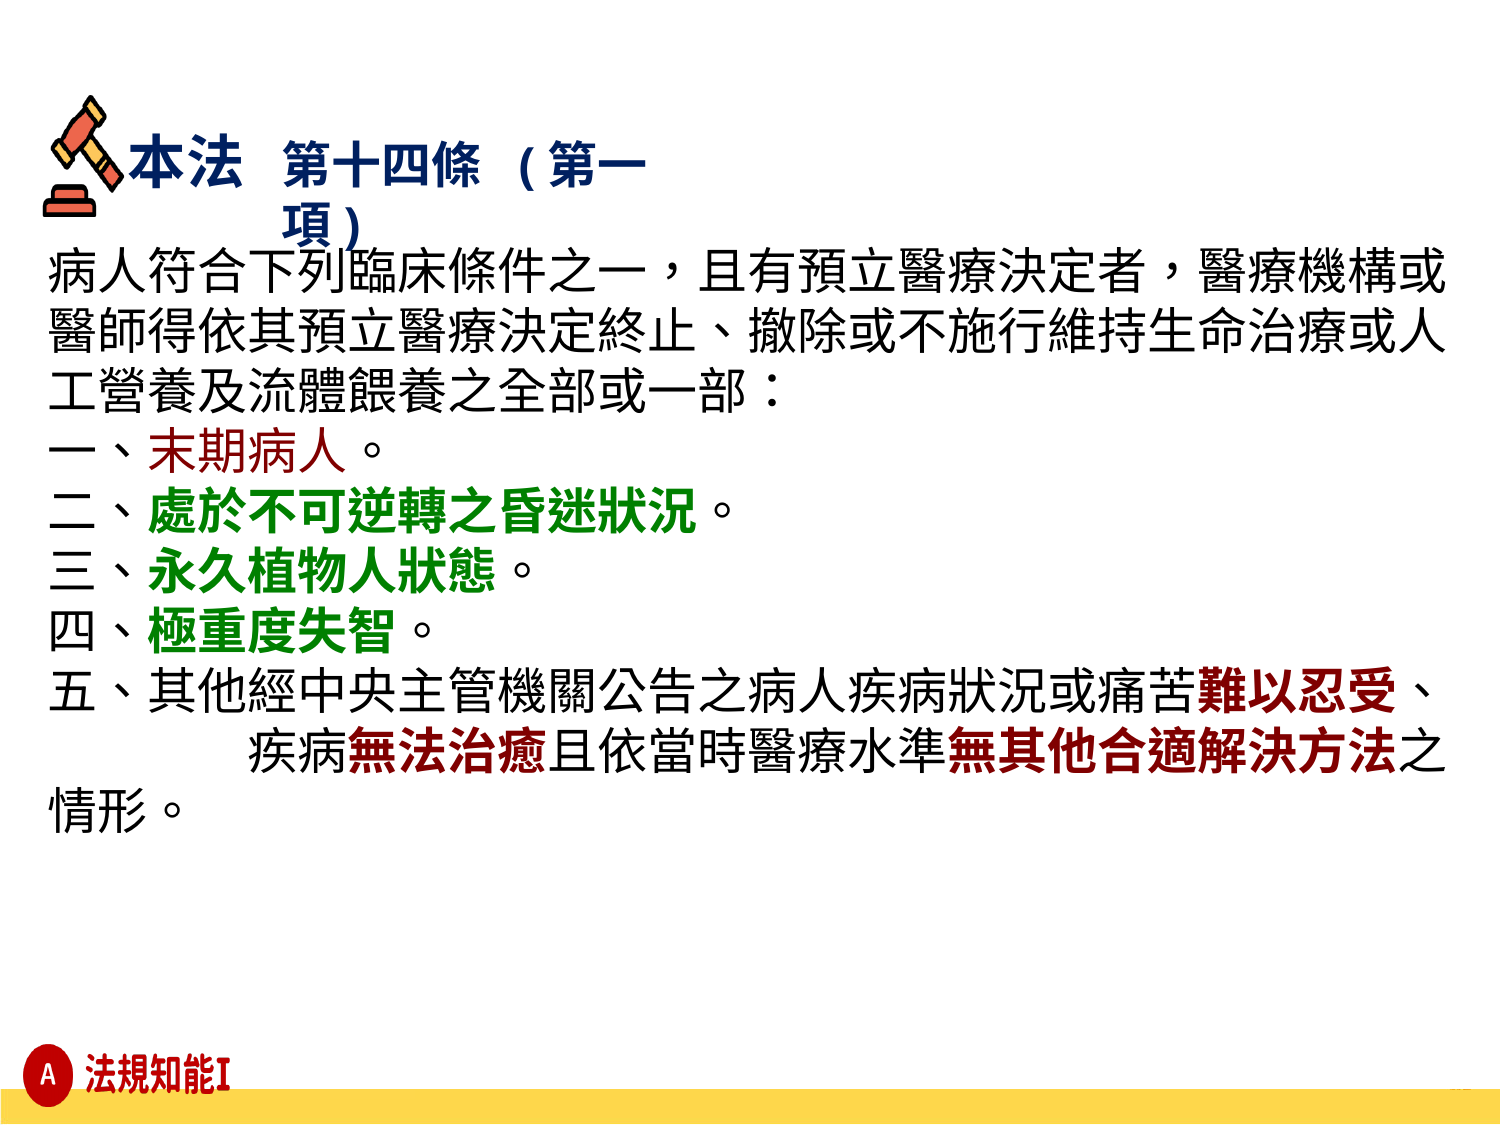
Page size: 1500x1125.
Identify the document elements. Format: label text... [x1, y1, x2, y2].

text_box 病人符合下列臨床條件之一，且有預立醫療決定者，醫療機構或醫師得依其預立醫療決定終止、撤除或不施行維持生命治療或人工營養及流體餵養之全部或一部： 一、末期病人。 二、處於不可逆轉之昏迷狀況。 三、永久植物人狀態。 四、極重度失智。 五、其他經中央主管機關公告之病人疾病狀況或痛苦難以忍受、 疾病無法治癒且依當時醫療水準無其他合適解決方法之情形。 [32, 231, 1474, 847]
picture [0, 1036, 1500, 1125]
text_box 第十四條 (第一項) [266, 126, 694, 262]
picture [37, 95, 129, 217]
text_box 本法 [129, 117, 267, 203]
text_box 本法 [160, 153, 170, 171]
text_box 本法 [142, 153, 152, 171]
